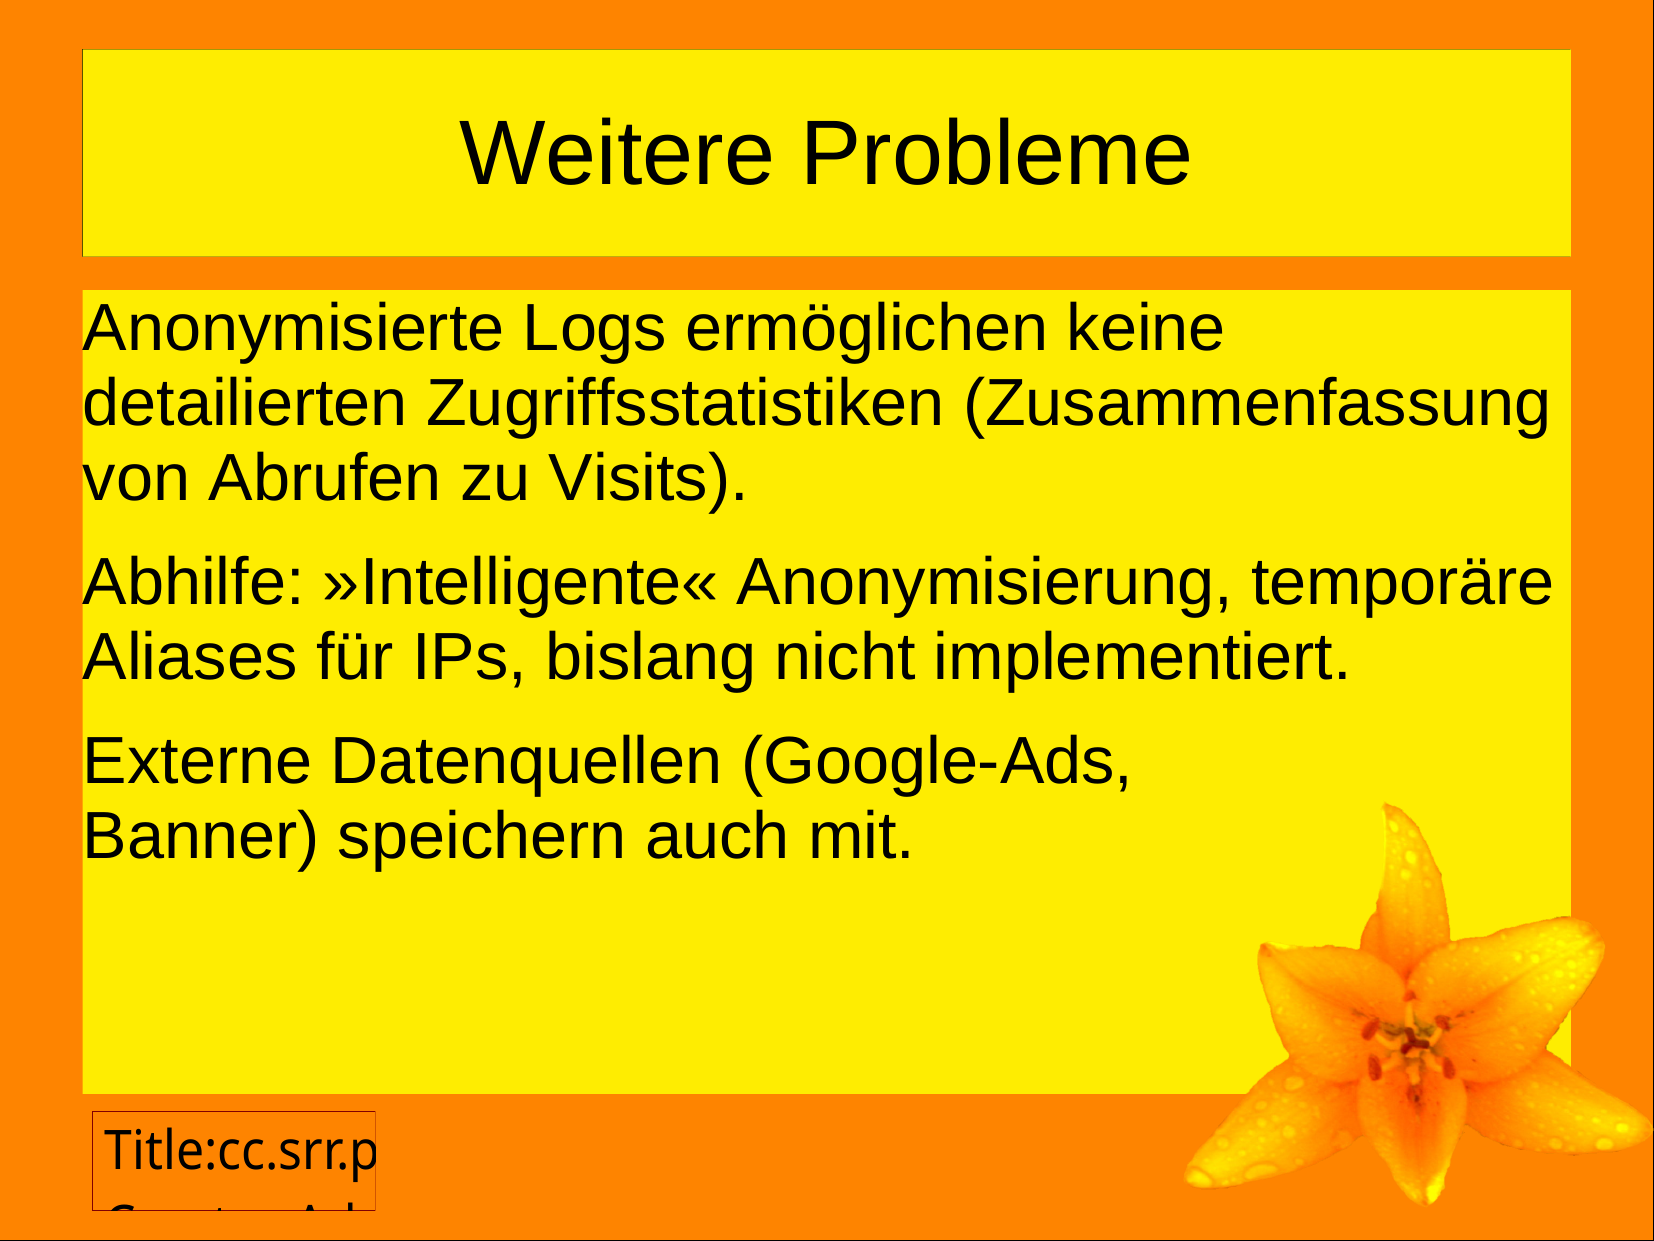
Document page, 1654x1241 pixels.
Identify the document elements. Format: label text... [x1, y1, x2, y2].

text_box [0, 0, 1654, 1241]
picture [88, 1108, 376, 1211]
title Weitere Probleme [82, 49, 1571, 257]
list Anonymisierte Logs ermöglichen keine detailierten Zugriffsstatistiken (Zusammenfassung von Abrufen zu Visits). Abhilfe: »Intelligente« Anonymisierung, temporäre Aliases für IPs, bislang nicht implementiert. Externe Datenquellen (Google-Ads, Banner) speichern auch mit. [82, 290, 1571, 1094]
picture [1181, 767, 1654, 1241]
